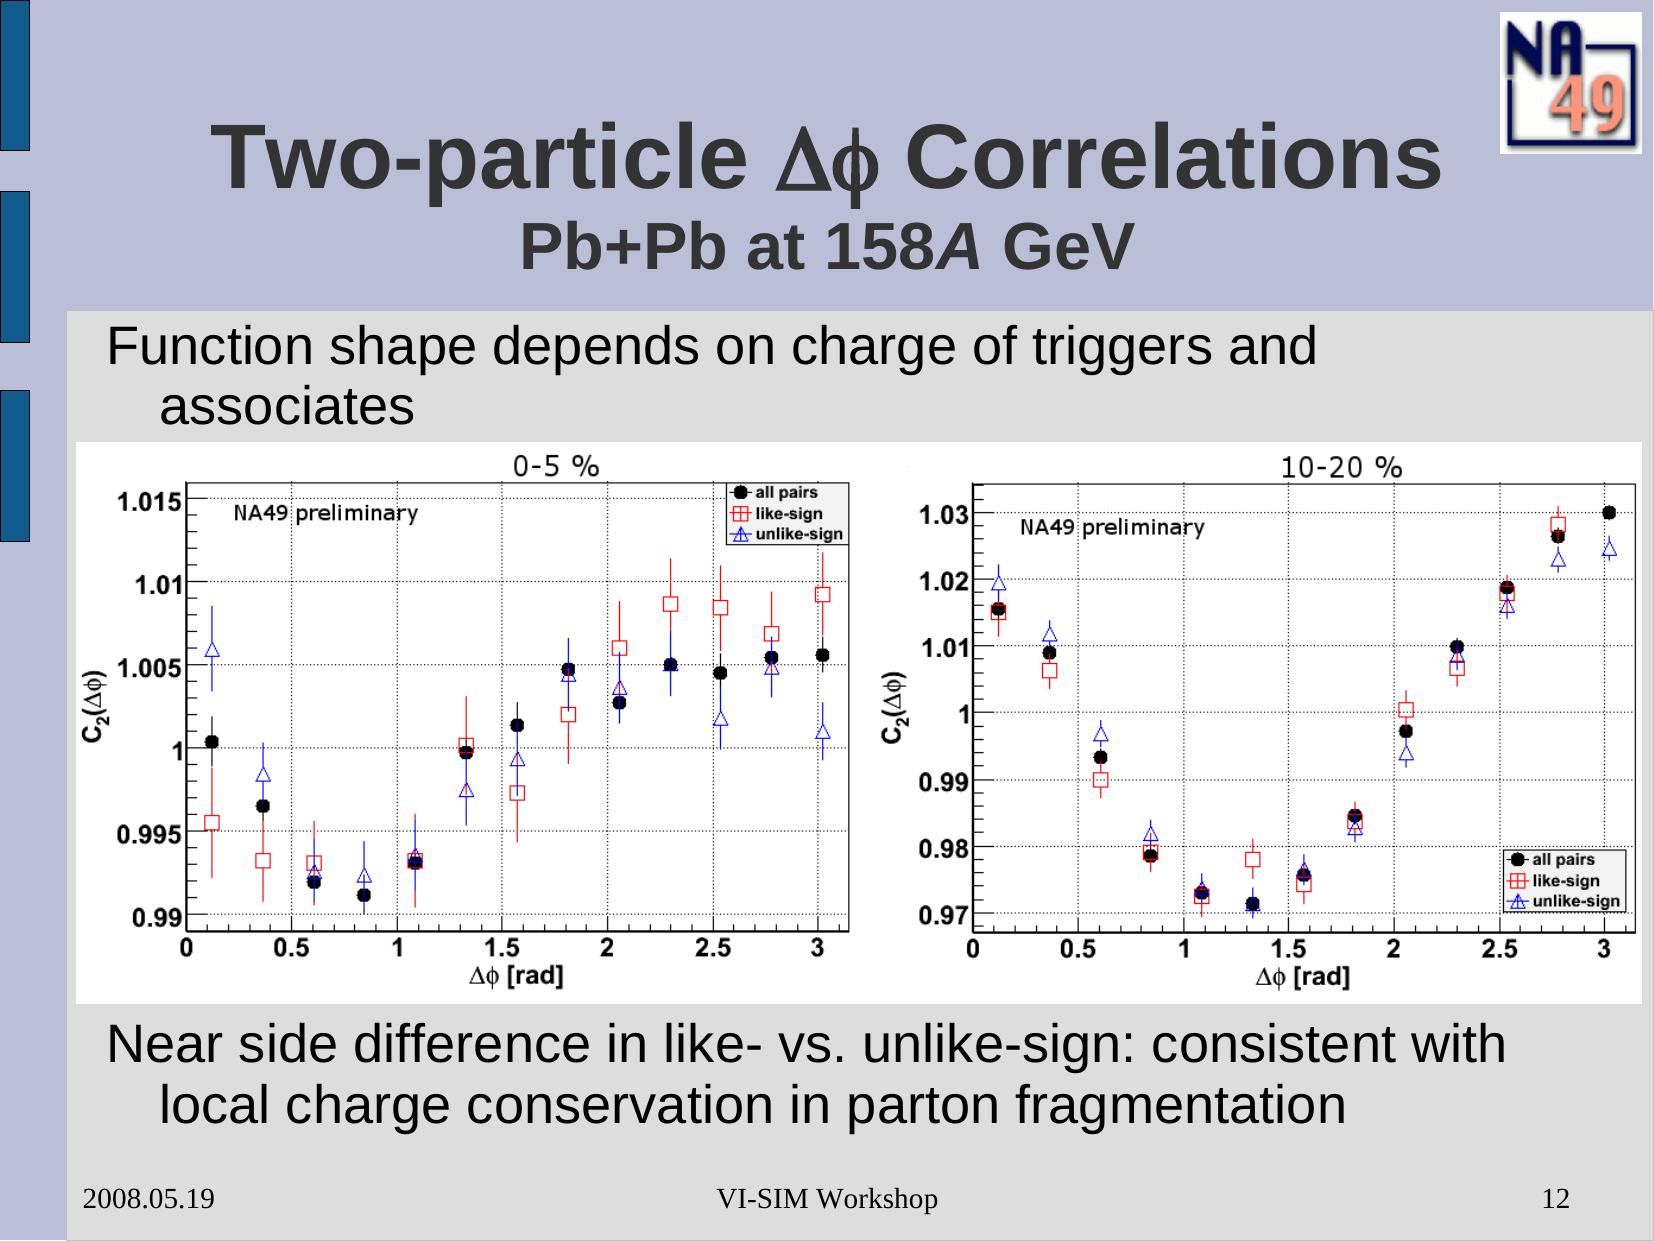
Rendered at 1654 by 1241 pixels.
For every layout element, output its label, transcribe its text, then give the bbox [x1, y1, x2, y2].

list Function shape depends on charge of triggers and associates Near side difference in like- vs. unlike-sign: consistent with local charge conservation in parton fragmentation [88, 1004, 1565, 1135]
picture [1500, 12, 1642, 154]
picture [76, 442, 1642, 1004]
list Function shape depends on charge of triggers and associates Near side difference in like- vs. unlike-sign: consistent with local charge conservation in parton fragmentation [88, 315, 1565, 442]
title Two-particle Df Correlations Pb+Pb at 158A GeV [121, 97, 1534, 292]
